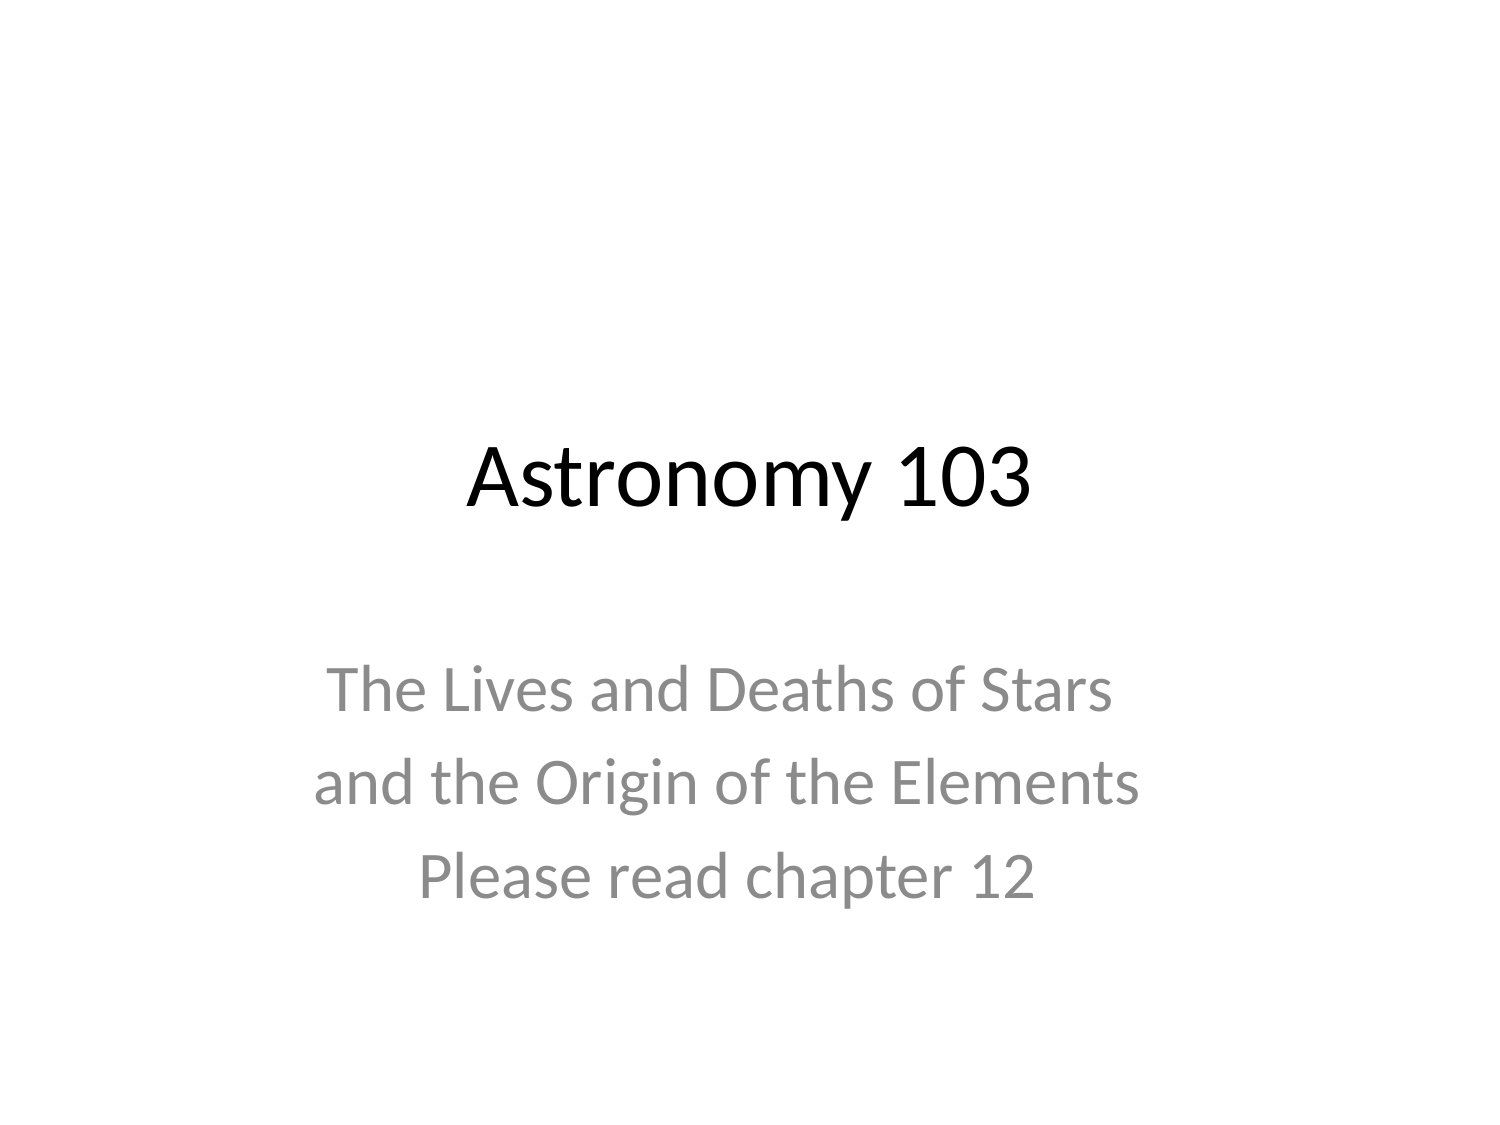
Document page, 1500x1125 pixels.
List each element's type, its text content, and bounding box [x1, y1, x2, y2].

subtitle The Lives and Deaths of Stars and the Origin of the Elements Please read chapter 12 [67, 637, 1388, 925]
title Astronomy 103 [112, 349, 1388, 591]
